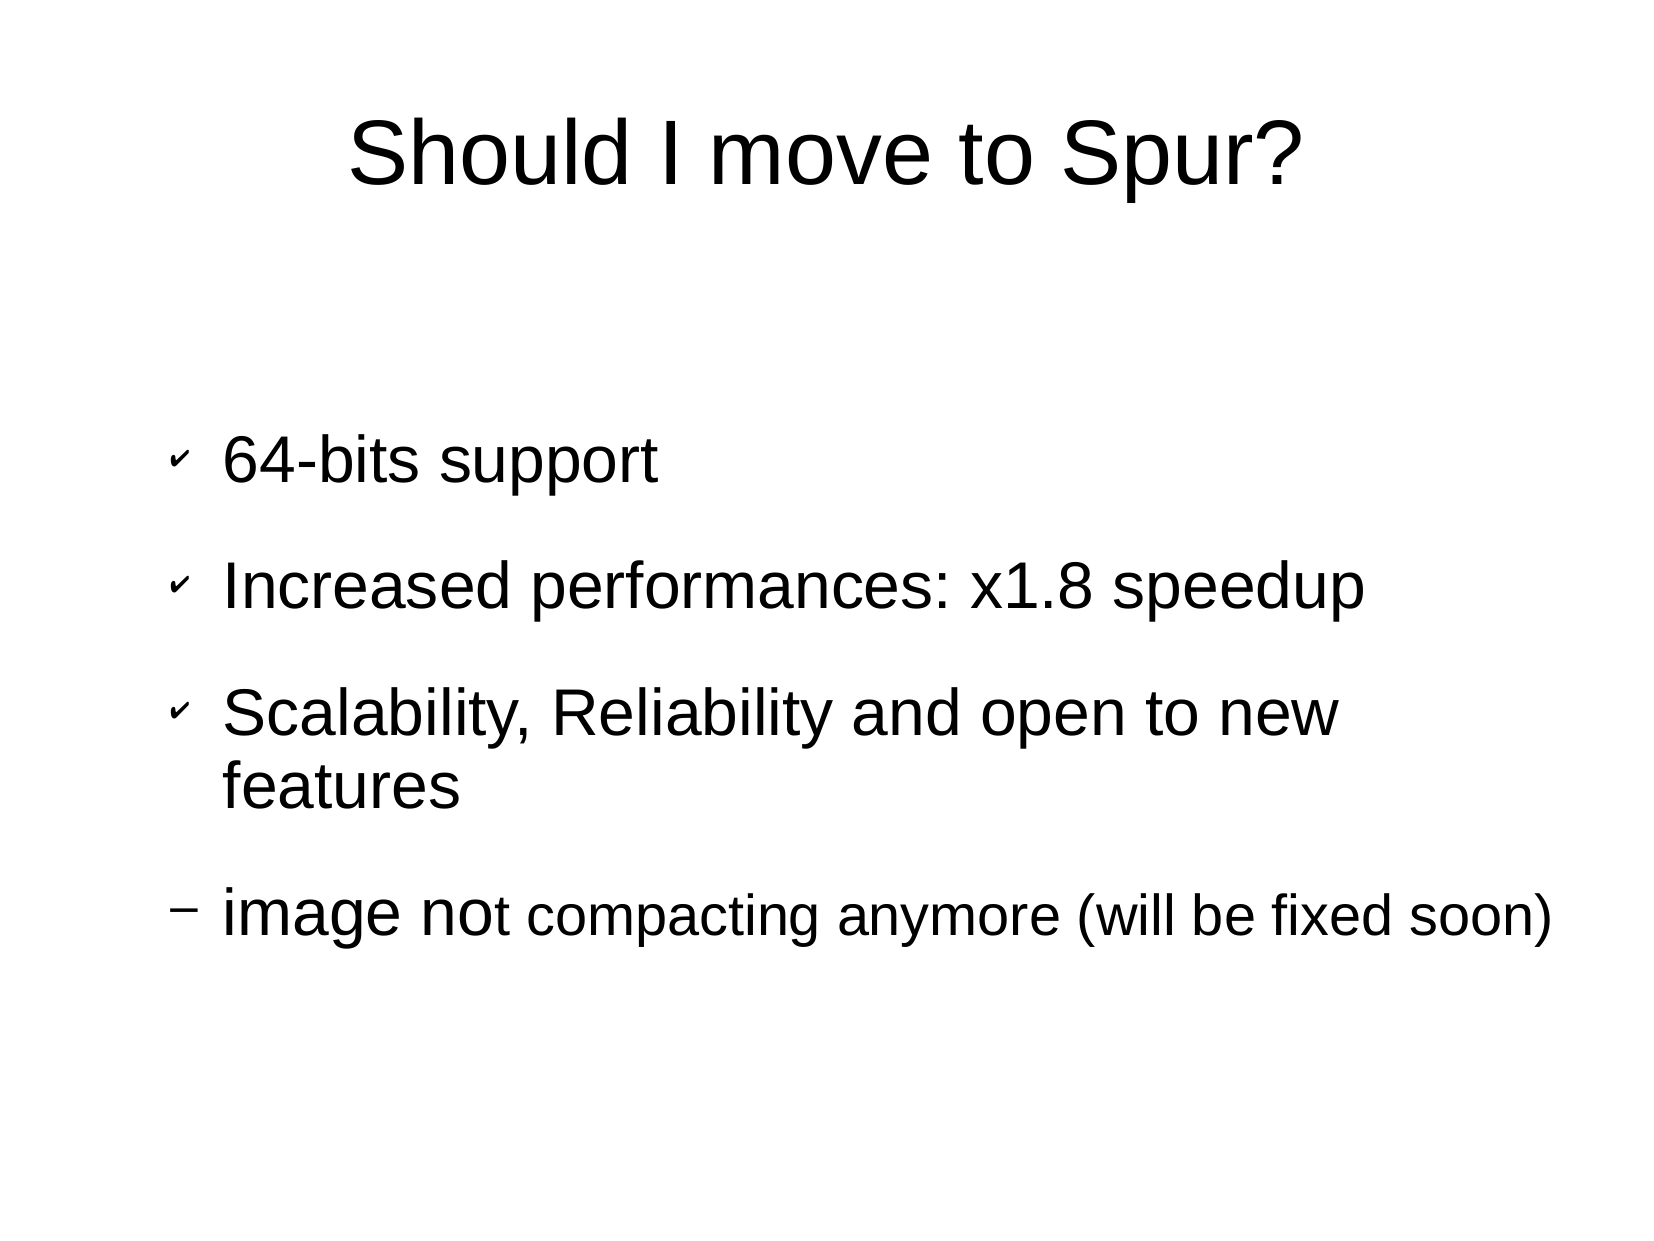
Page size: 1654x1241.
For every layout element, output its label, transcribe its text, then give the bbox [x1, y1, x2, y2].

list 64-bits support Increased performances: x1.8 speedup Scalability, Reliability and open to new features image not compacting anymore (will be fixed soon) [82, 290, 1571, 1010]
title Should I move to Spur? [82, 49, 1571, 257]
